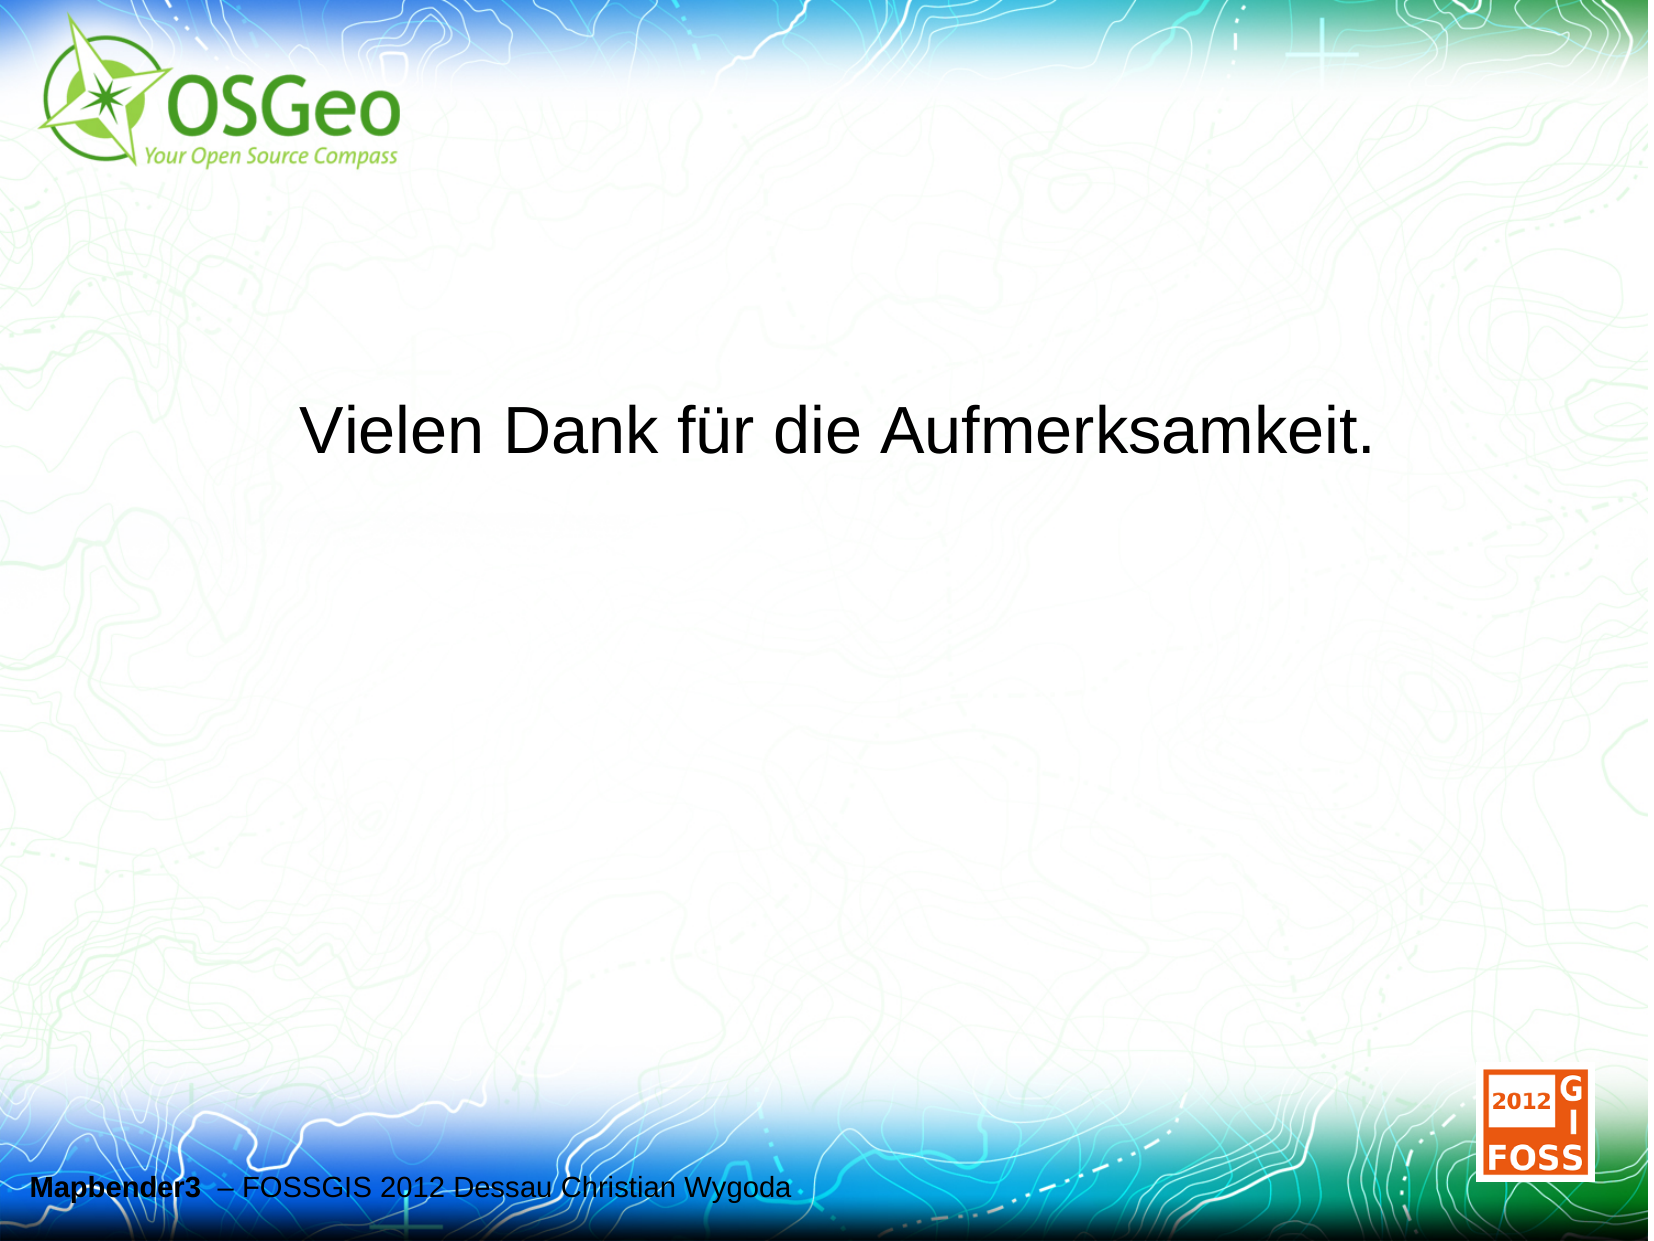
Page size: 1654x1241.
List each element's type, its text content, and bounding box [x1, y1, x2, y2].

picture [0, 0, 1648, 1241]
subtitle Vielen Dank für die Aufmerksamkeit. [82, 200, 1571, 1203]
